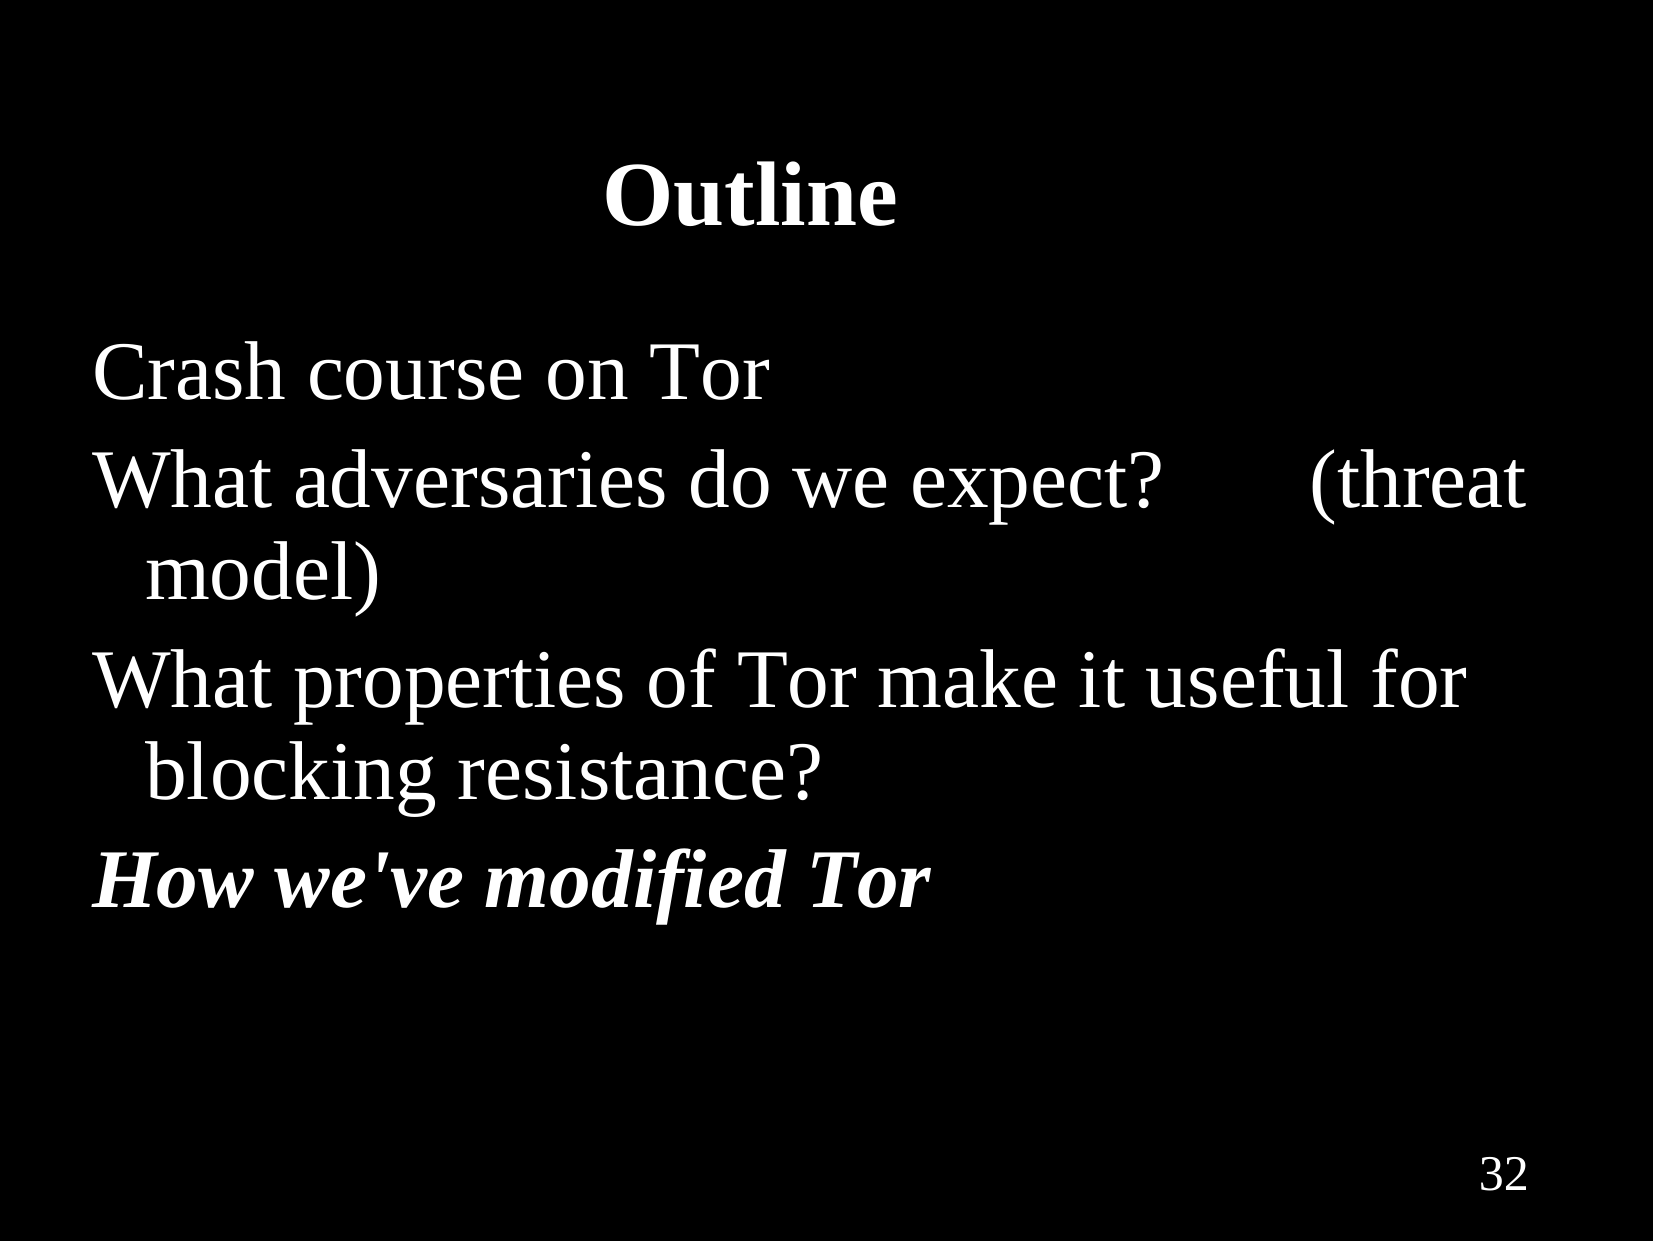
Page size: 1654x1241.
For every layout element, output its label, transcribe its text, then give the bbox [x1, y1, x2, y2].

list Crash course on Tor What adversaries do we expect? (threat model) What properties of Tor make it useful for blocking resistance? How we've modified Tor [74, 325, 1539, 1123]
title Outline [112, 100, 1388, 288]
